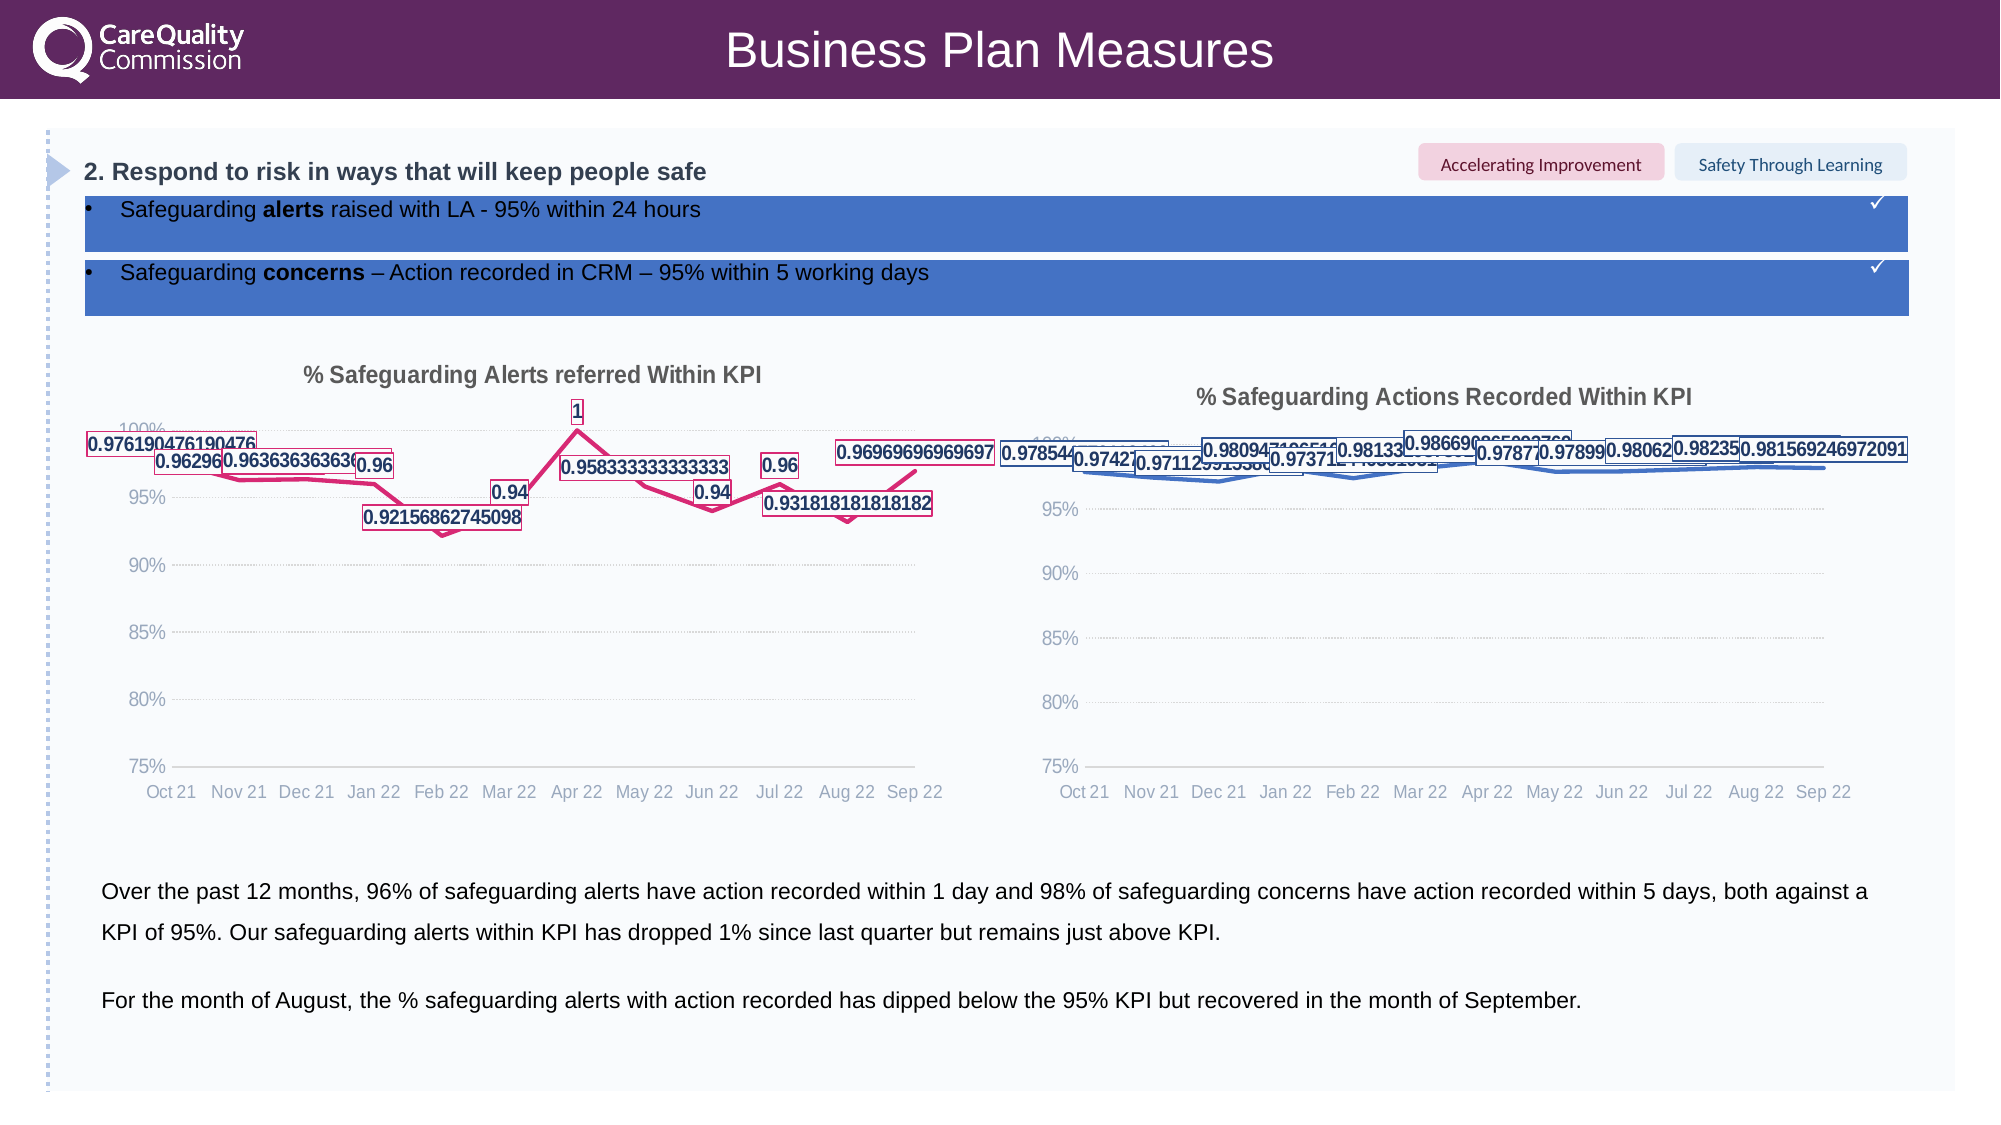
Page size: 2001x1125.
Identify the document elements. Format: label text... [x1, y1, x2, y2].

text_box [0, 0, 2000, 99]
text_box Over the past 12 months, 96% of safeguarding alerts have action recorded within 1 day and 98% of safeguarding concerns have action recorded within 5 days, both against a KPI of 95%. Our safeguarding alerts within KPI has dropped 1% since last quarter but remains just above KPI. For the month of August, the % safeguarding alerts with action recorded has dipped below the 95% KPI but recovered in the month of September. [86, 855, 1910, 1032]
text_box Accelerating Improvement [1418, 143, 1665, 181]
table_header Safeguarding concerns – Action recorded in CRM – 95% within 5 working days [85, 260, 1848, 316]
chart [86, 336, 1916, 815]
table_header  [1848, 196, 1908, 252]
text_box Business Plan Measures [641, 9, 1358, 86]
text_box [47, 128, 1955, 1091]
table_header Safeguarding alerts raised with LA - 95% within 24 hours [85, 196, 1848, 252]
picture [32, 16, 245, 84]
text_box Safety Through Learning [1674, 143, 1908, 181]
text_box 2. Respond to risk in ways that will keep people safe [69, 147, 984, 194]
table_header  [1848, 260, 1909, 316]
